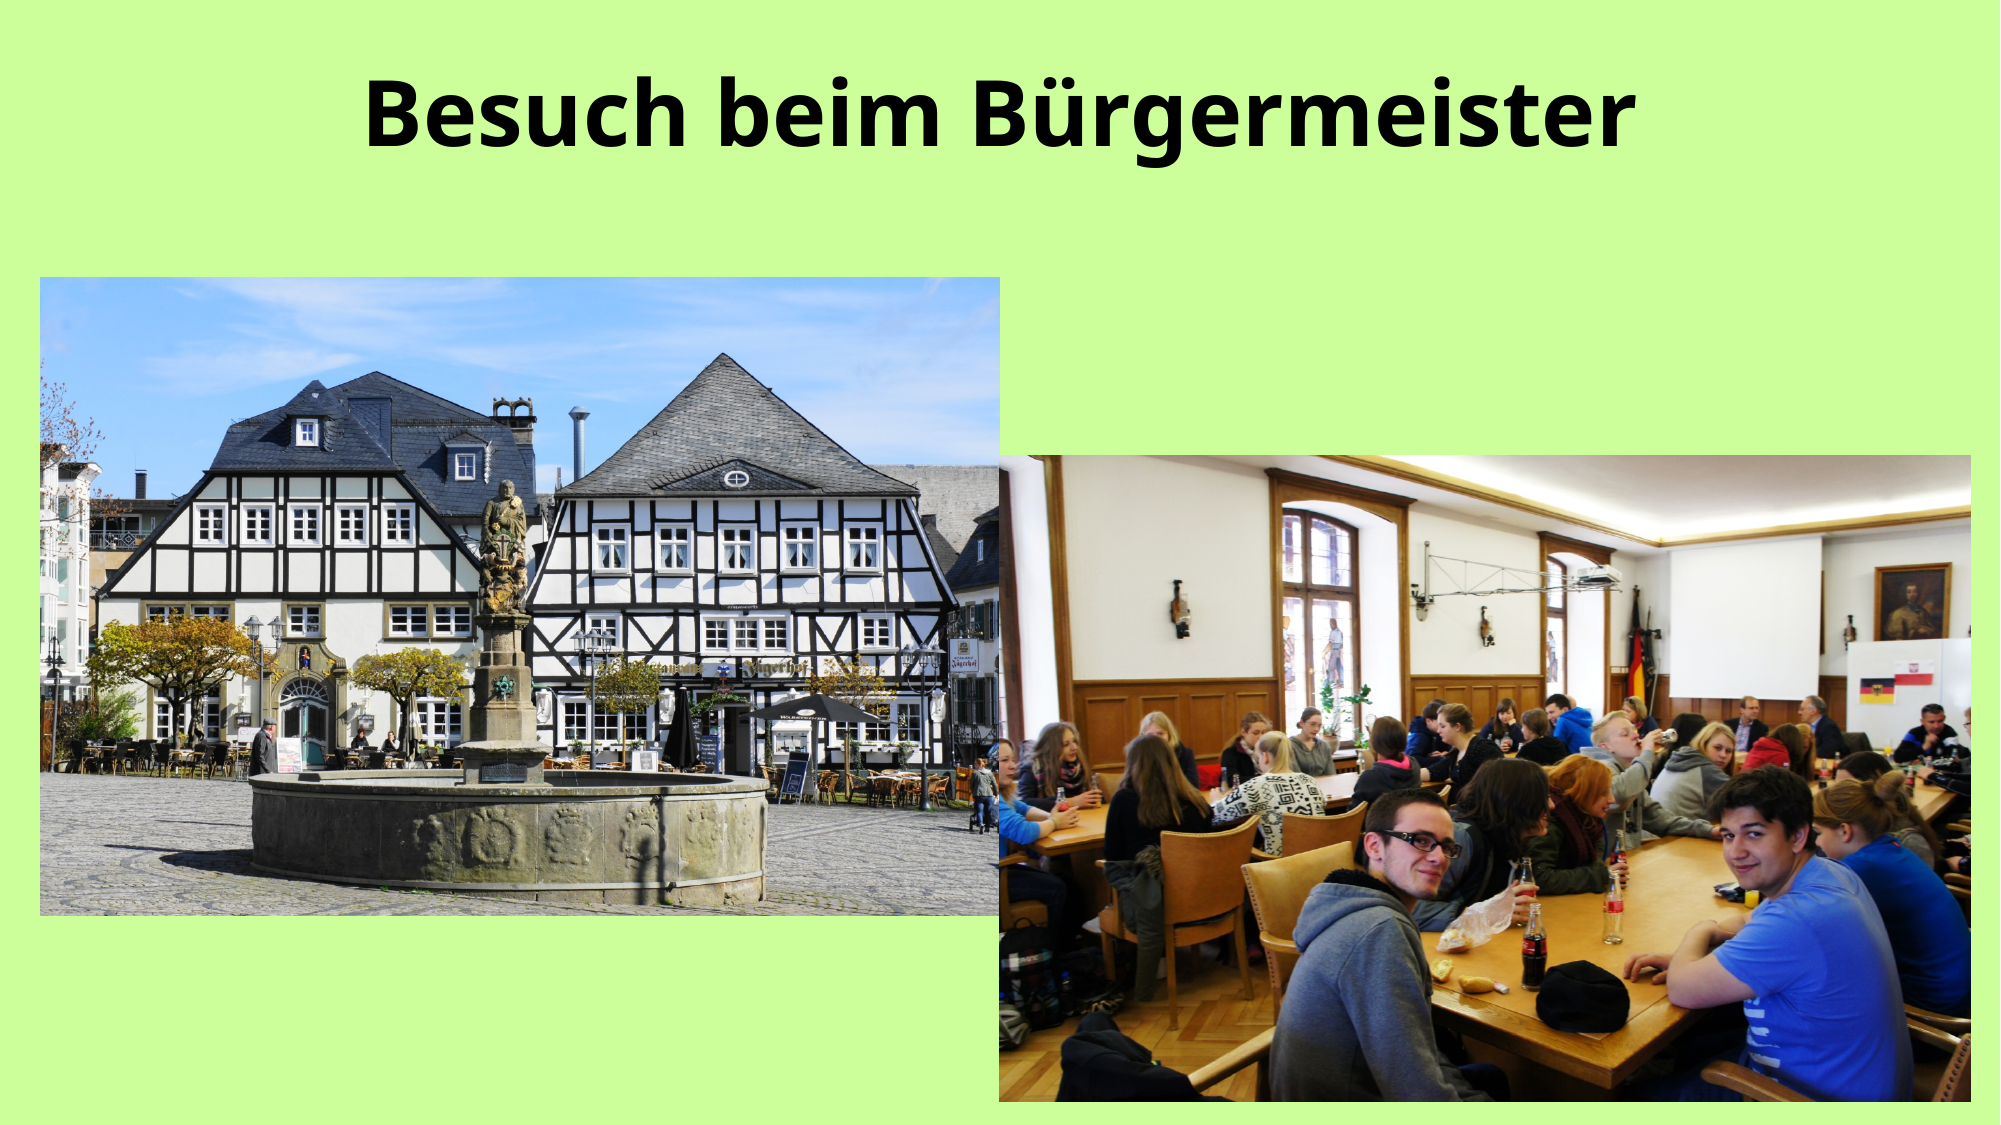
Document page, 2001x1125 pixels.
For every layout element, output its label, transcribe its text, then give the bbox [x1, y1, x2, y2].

title Besuch beim Bürgermeister [137, 59, 1863, 278]
picture [40, 277, 1971, 1102]
